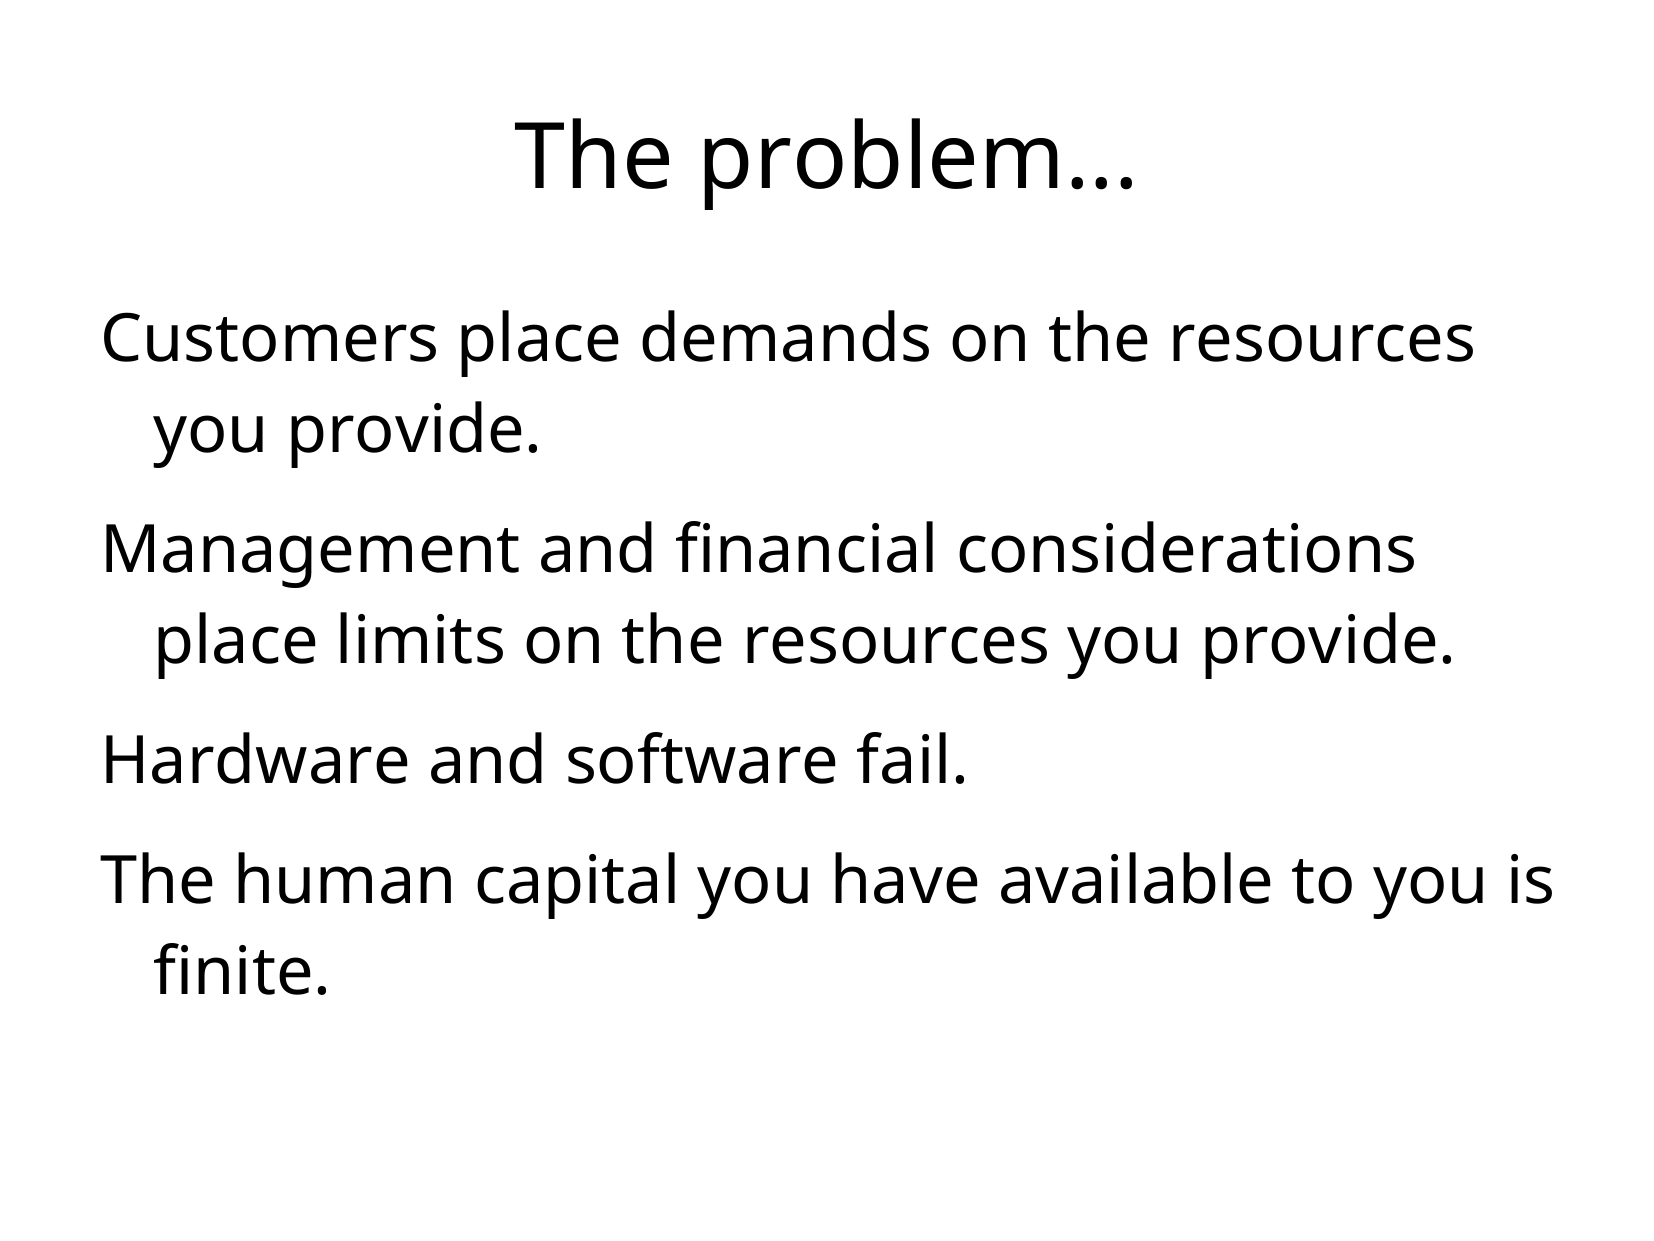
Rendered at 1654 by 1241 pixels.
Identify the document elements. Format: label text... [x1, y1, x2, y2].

title The problem... [82, 49, 1571, 257]
list Customers place demands on the resources you provide. Management and financial considerations place limits on the resources you provide. Hardware and software fail. The human capital you have available to you is finite. [82, 290, 1571, 1109]
